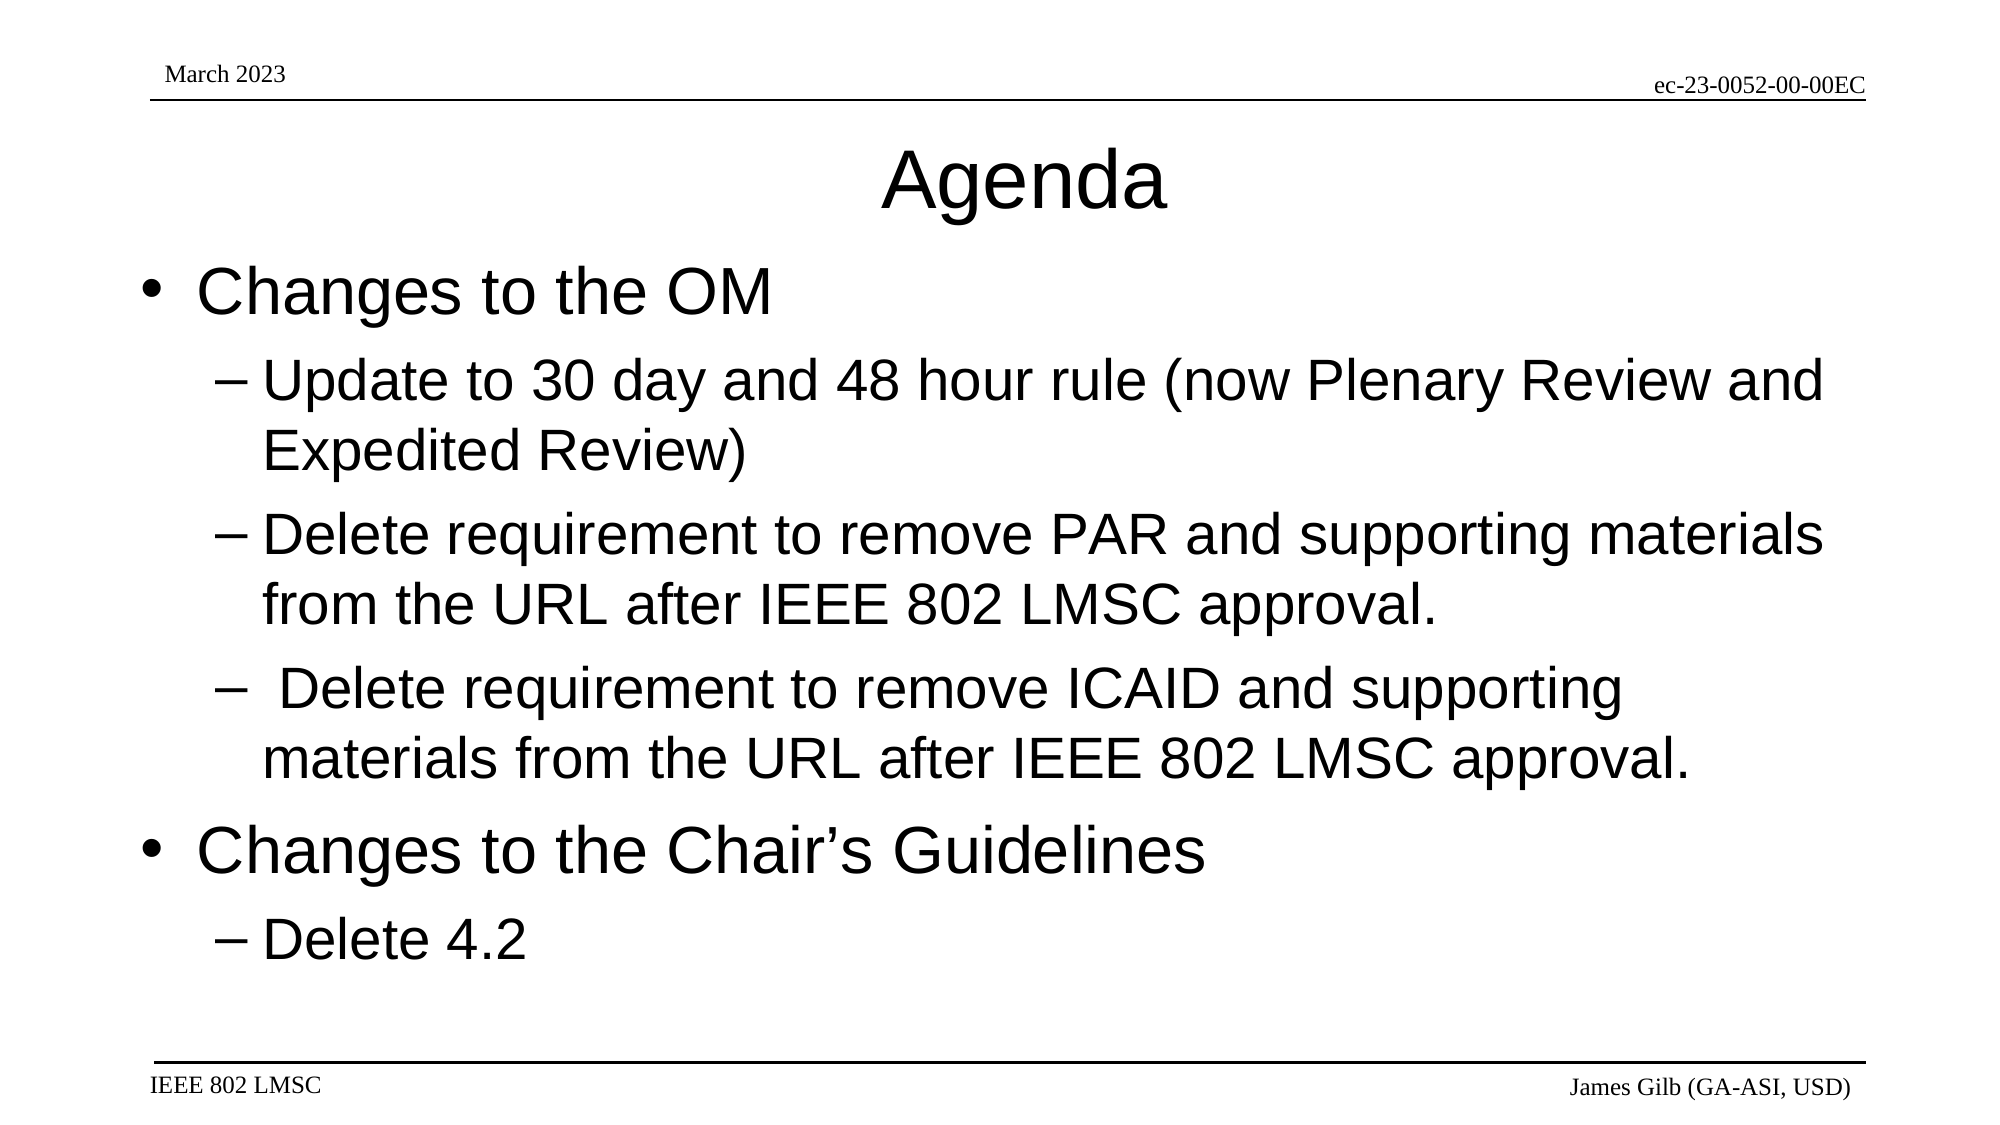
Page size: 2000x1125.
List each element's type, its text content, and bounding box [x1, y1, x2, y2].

list Changes to the OM Update to 30 day and 48 hour rule (now Plenary Review and Expedited Review) Delete requirement to remove PAR and supporting materials from the URL after IEEE 802 LMSC approval. Delete requirement to remove ICAID and supporting materials from the URL after IEEE 802 LMSC approval. Changes to the Chair’s Guidelines Delete 4.2 [125, 239, 1876, 1051]
title Agenda [149, 112, 1900, 238]
